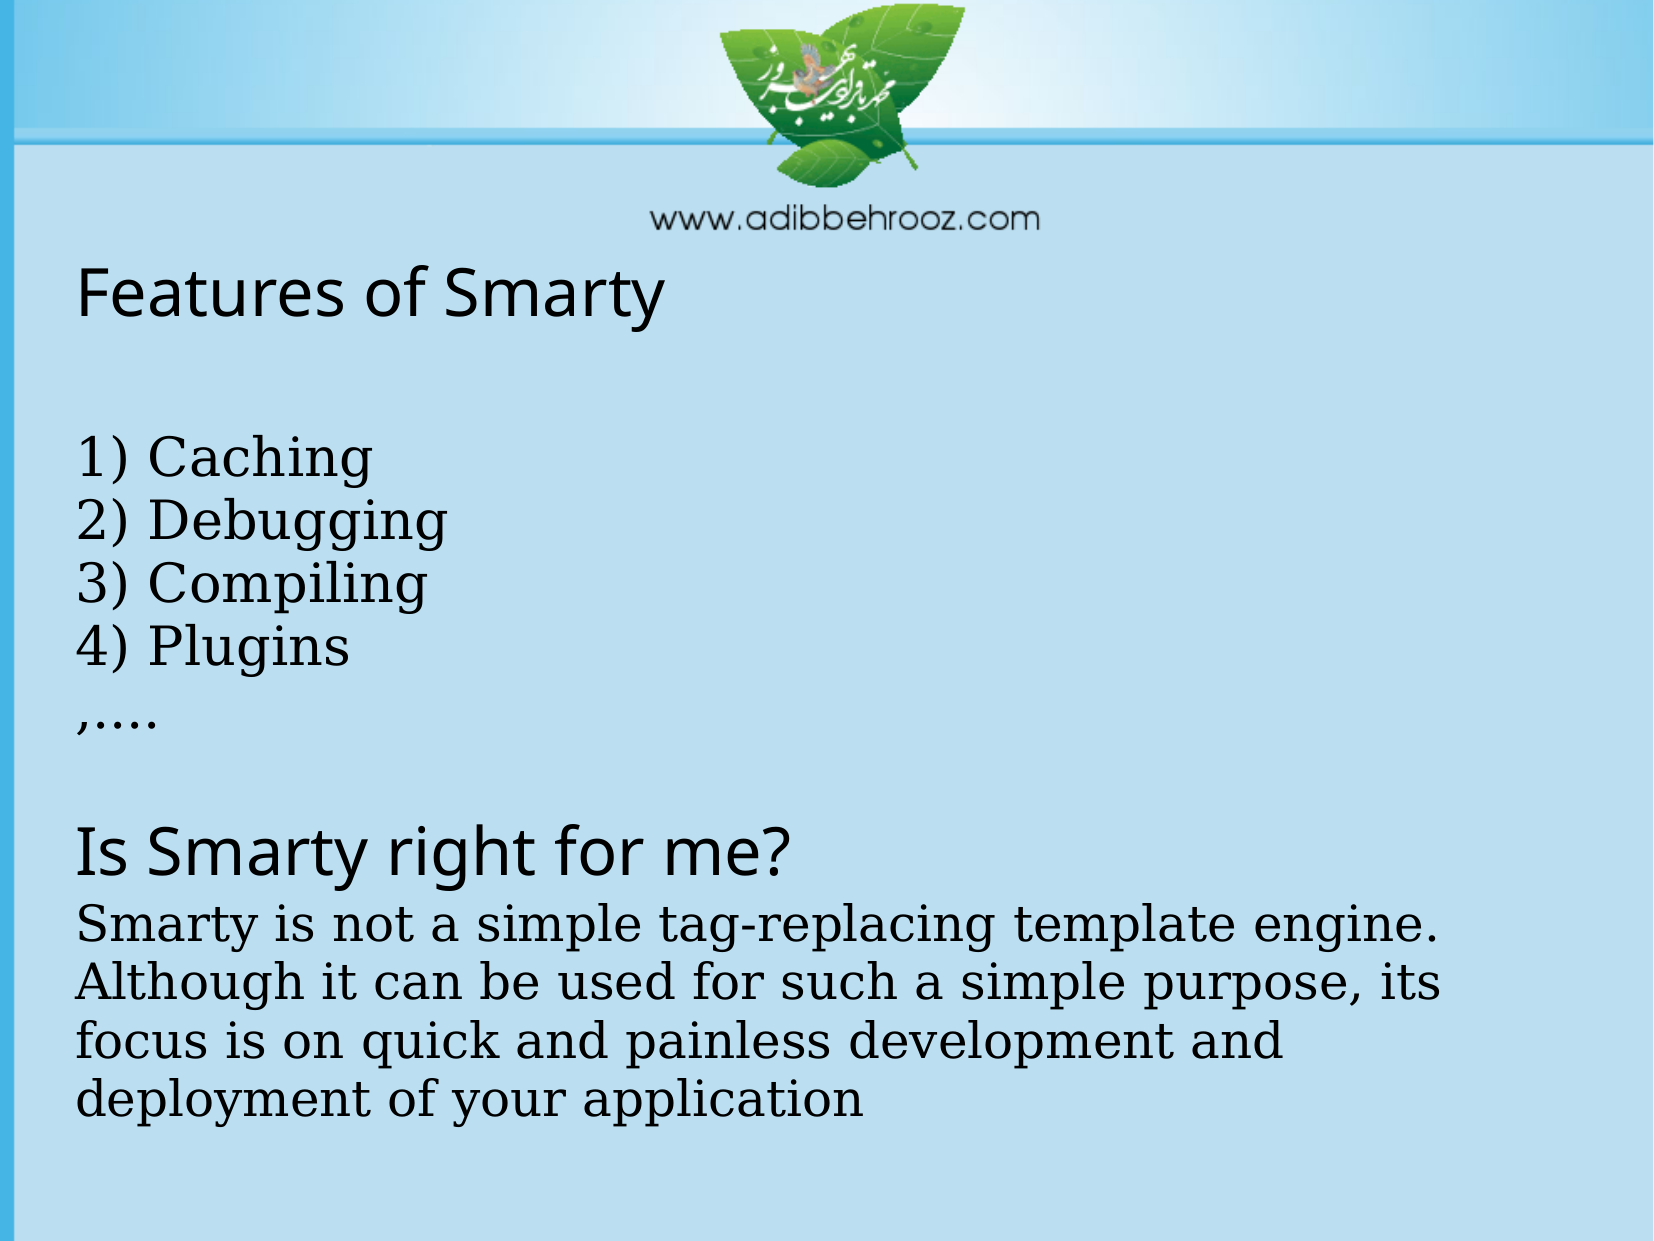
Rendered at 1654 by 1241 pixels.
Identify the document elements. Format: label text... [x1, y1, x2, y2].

title Features of Smarty 1) Caching 2) Debugging 3) Compiling 4) Plugins ,.... Is Smarty right for me? Smarty is not a simple tag-replacing template engine. Although it can be used for such a simple purpose, its focus is on quick and painless development and deployment of your application [75, 263, 1564, 1201]
picture [0, 0, 1654, 1241]
